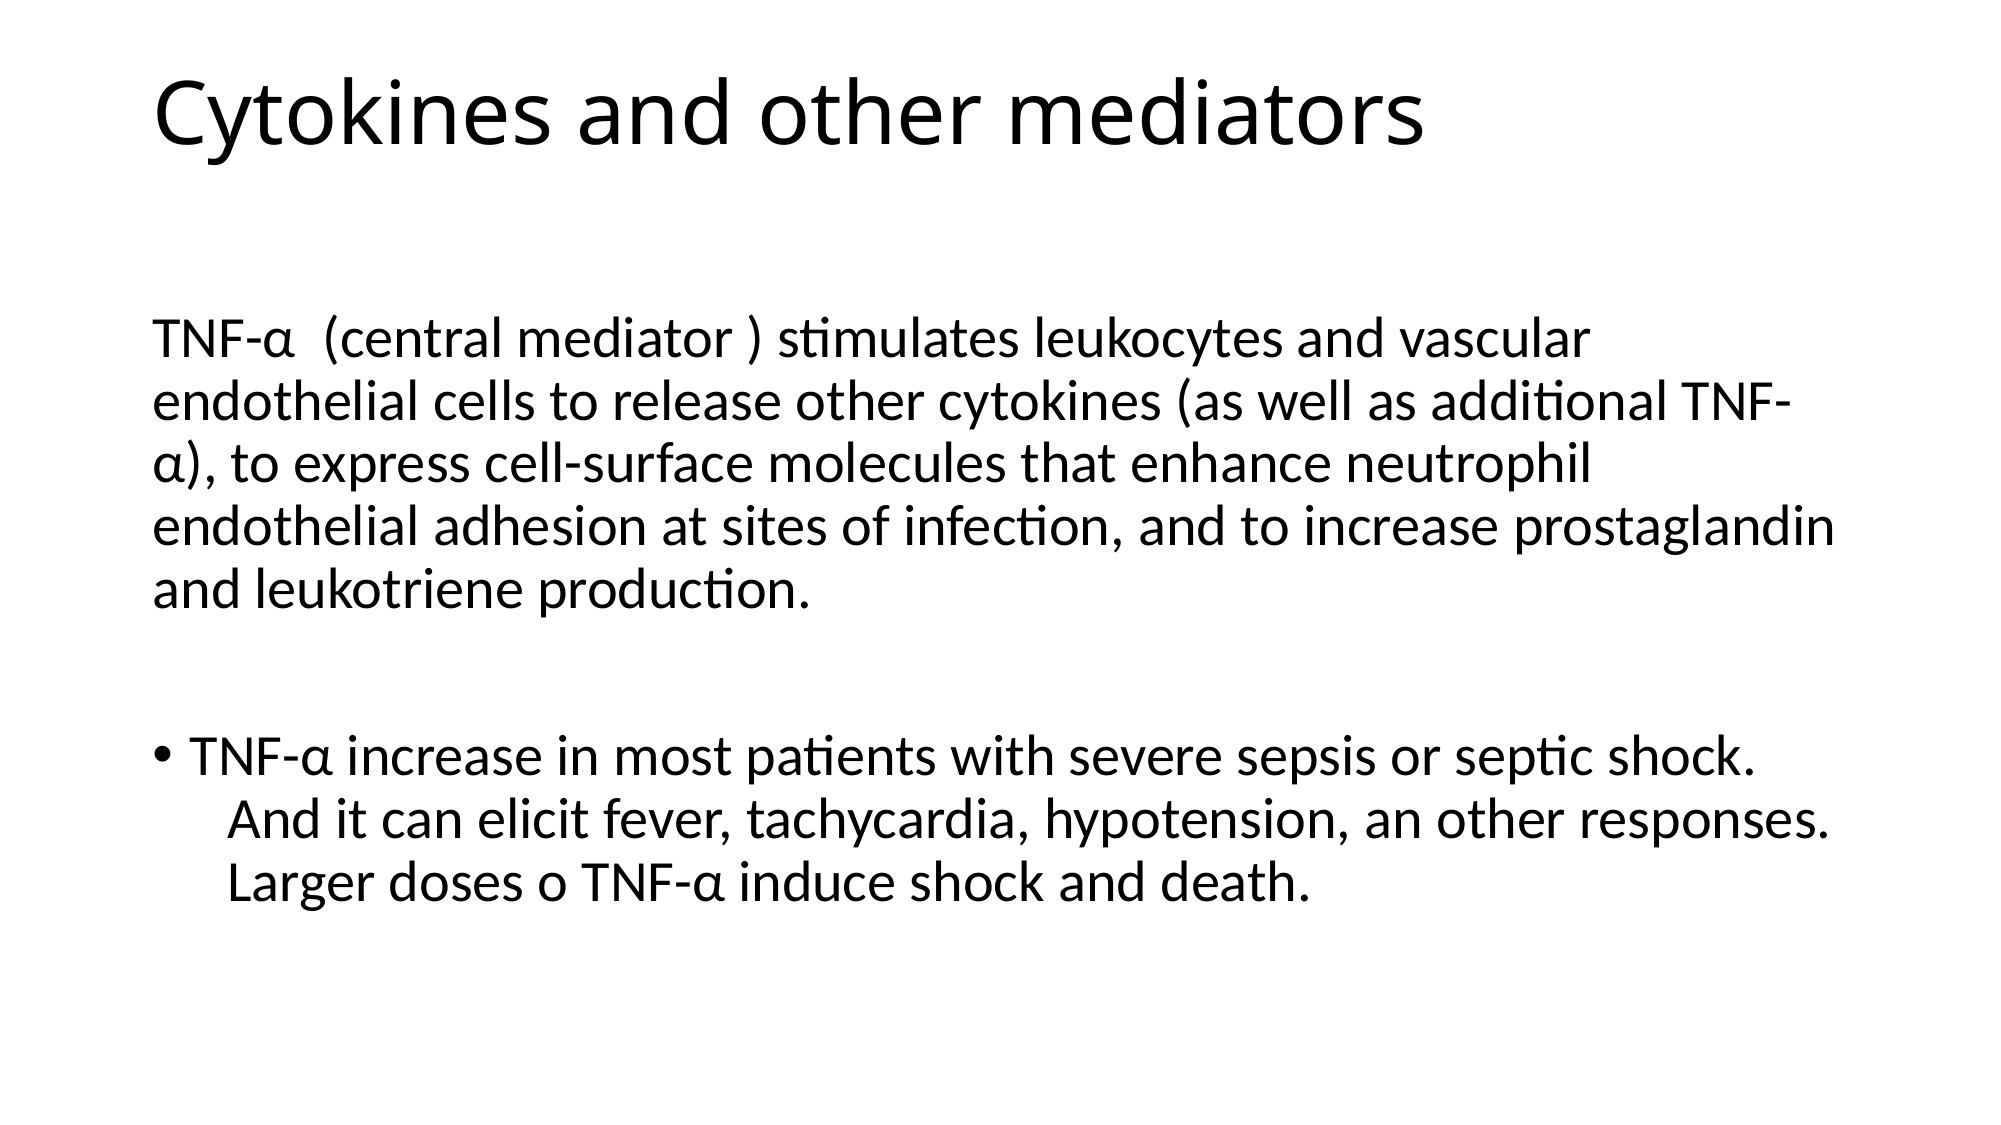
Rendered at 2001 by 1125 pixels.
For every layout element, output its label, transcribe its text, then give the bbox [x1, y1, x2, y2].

list TNF-α (central mediator ) stimulates leukocytes and vascular endothelial cells to release other cytokines (as well as additional TNF-α), to express cell-surface molecules that enhance neutrophil endothelial adhesion at sites of infection, and to increase prostaglandin and leukotriene production. TNF-α increase in most patients with severe sepsis or septic shock. And it can elicit fever, tachycardia, hypotension, an other responses. Larger doses o TNF-α induce shock and death. [137, 299, 1863, 1014]
title Cytokines and other mediators [137, 59, 1863, 278]
